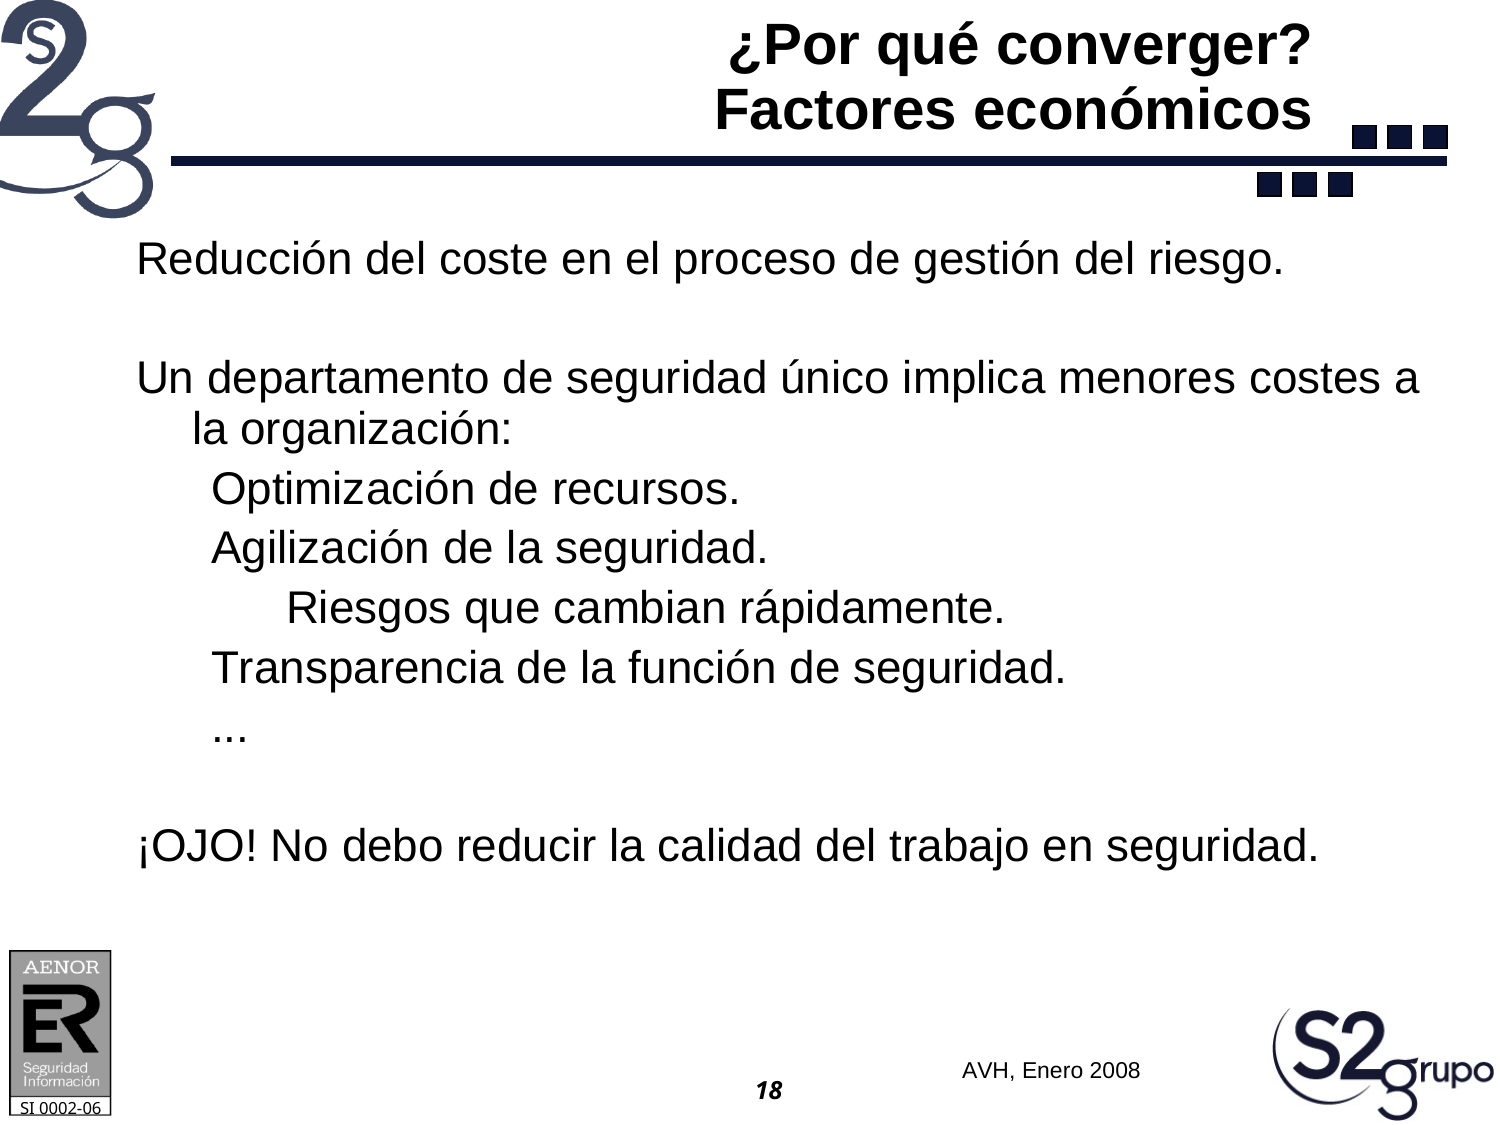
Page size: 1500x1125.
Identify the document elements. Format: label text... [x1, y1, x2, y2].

list Reducción del coste en el proceso de gestión del riesgo. Un departamento de seguridad único implica menores costes a la organización: Optimización de recursos. Agilización de la seguridad. Riesgos que cambian rápidamente. Transparencia de la función de seguridad. ... ¡OJO! No debo reducir la calidad del trabajo en seguridad. [120, 177, 1477, 929]
title ¿Por qué converger? Factores económicos [183, 3, 1329, 149]
picture [0, 0, 158, 220]
picture [9, 950, 112, 1116]
text_box AVH, Enero 2008 [947, 1049, 1156, 1091]
picture [1272, 1008, 1494, 1121]
